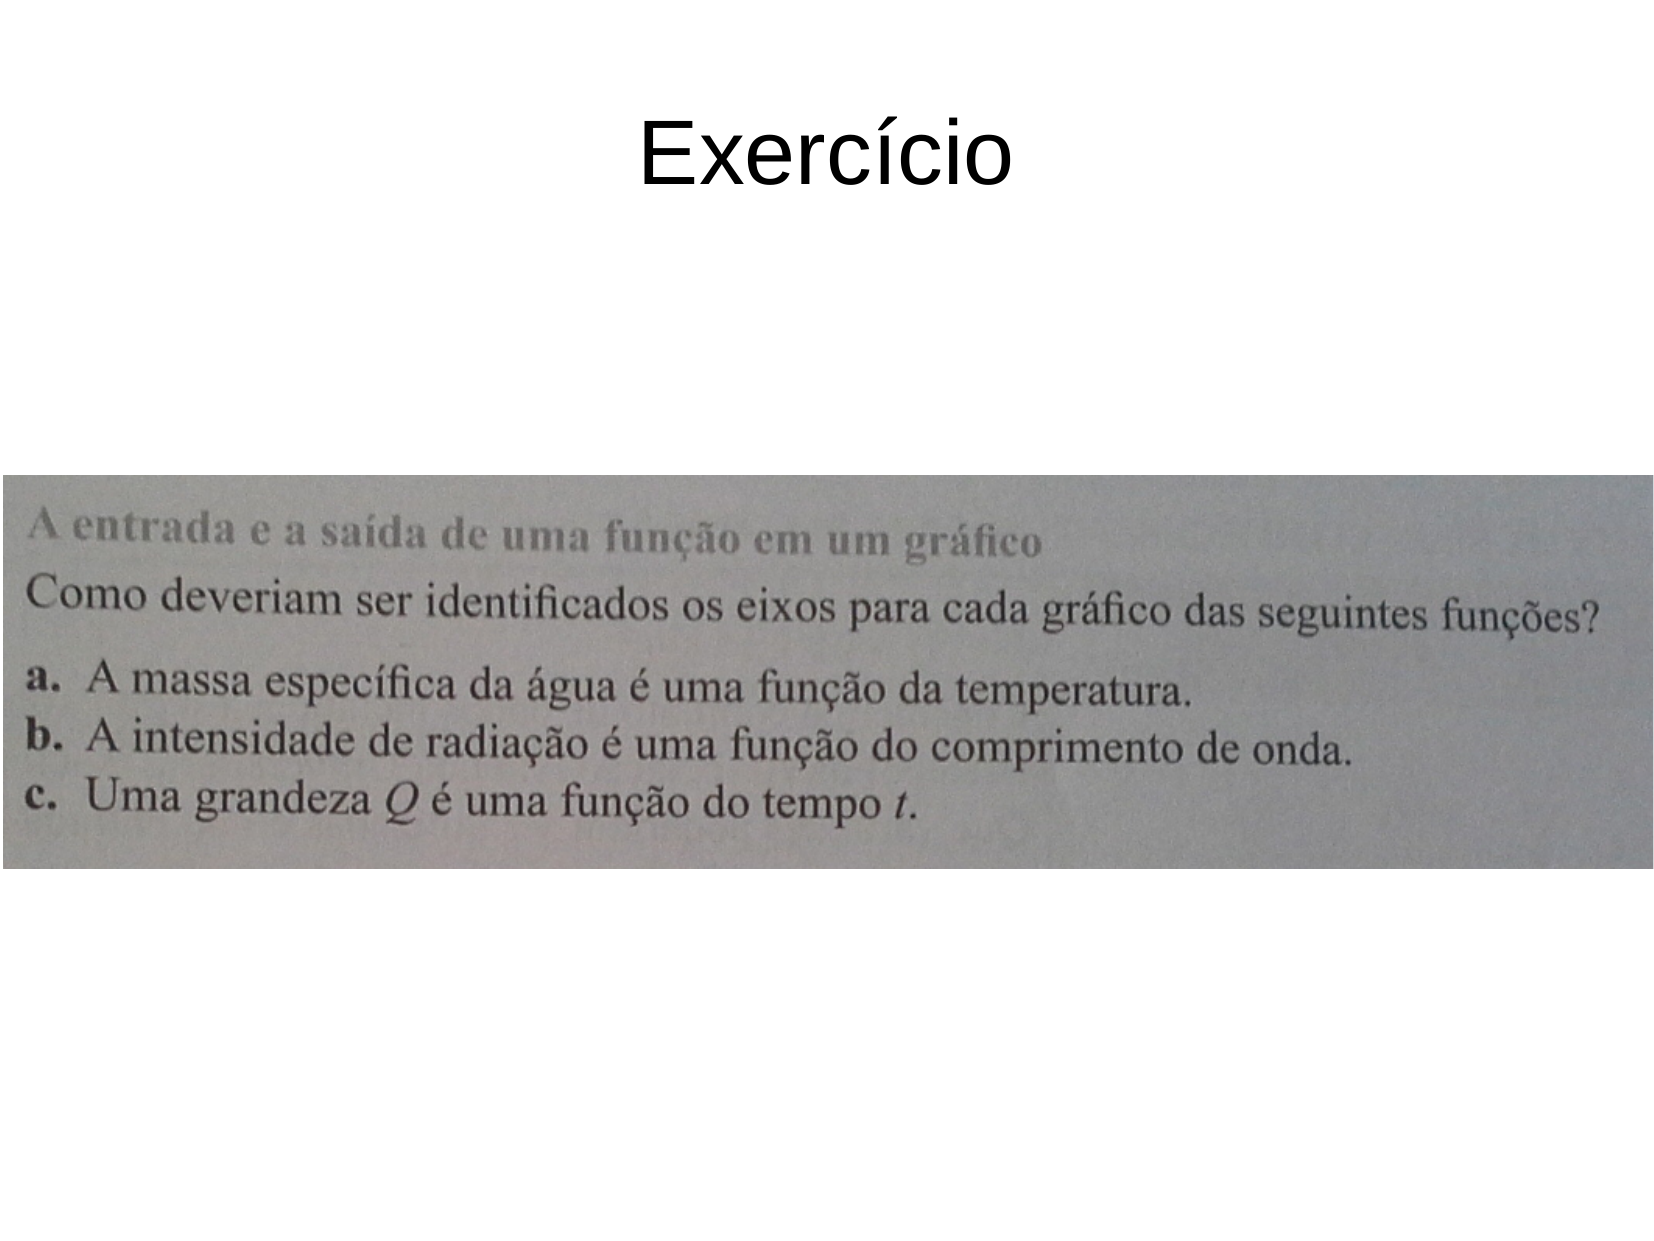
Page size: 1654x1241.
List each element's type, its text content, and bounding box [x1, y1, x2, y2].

title Exercício [82, 49, 1571, 257]
picture [3, 475, 1654, 870]
